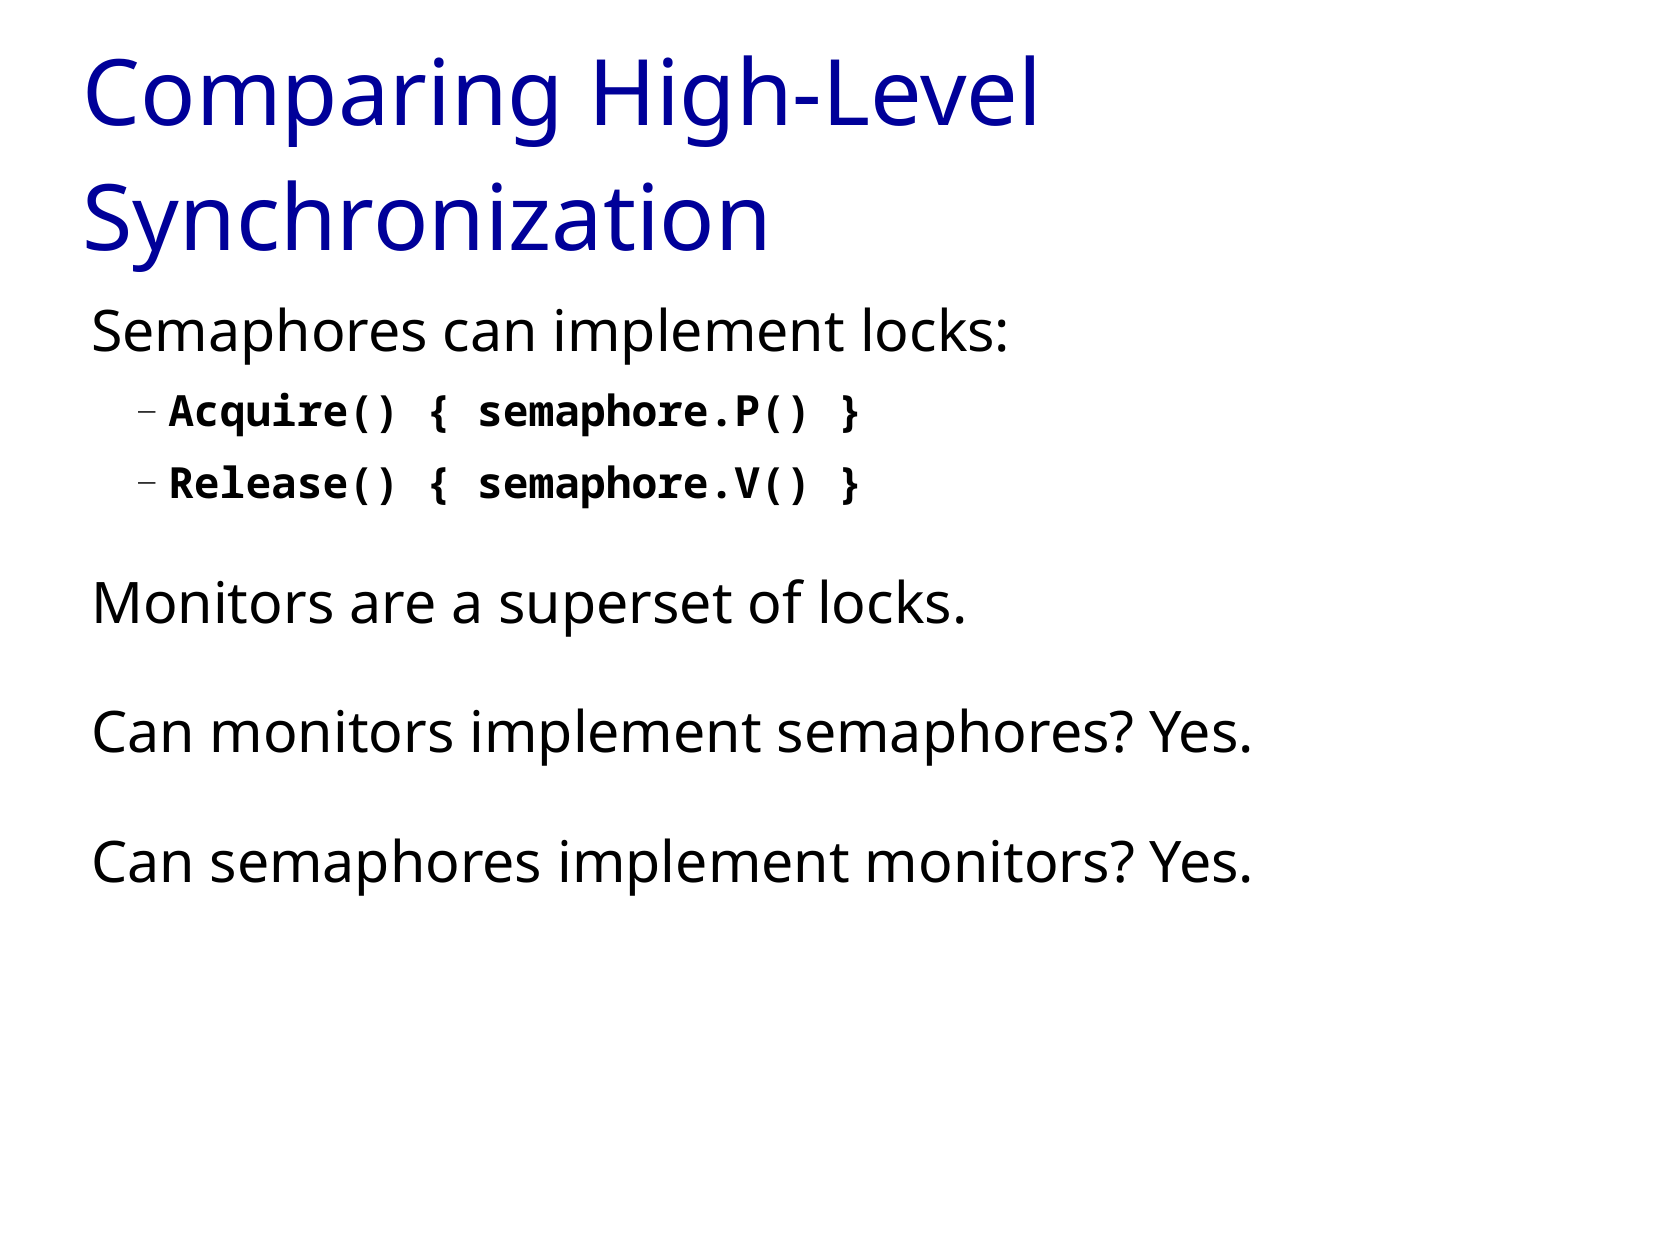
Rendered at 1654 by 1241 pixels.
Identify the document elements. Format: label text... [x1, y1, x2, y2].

list Semaphores can implement locks: Acquire() { semaphore.P() } Release() { semaphore.V() } Monitors are a superset of locks. Can monitors implement semaphores? Yes. Can semaphores implement monitors? Yes. [60, 290, 1571, 1096]
title Comparing High-Level Synchronization [82, 49, 1571, 257]
